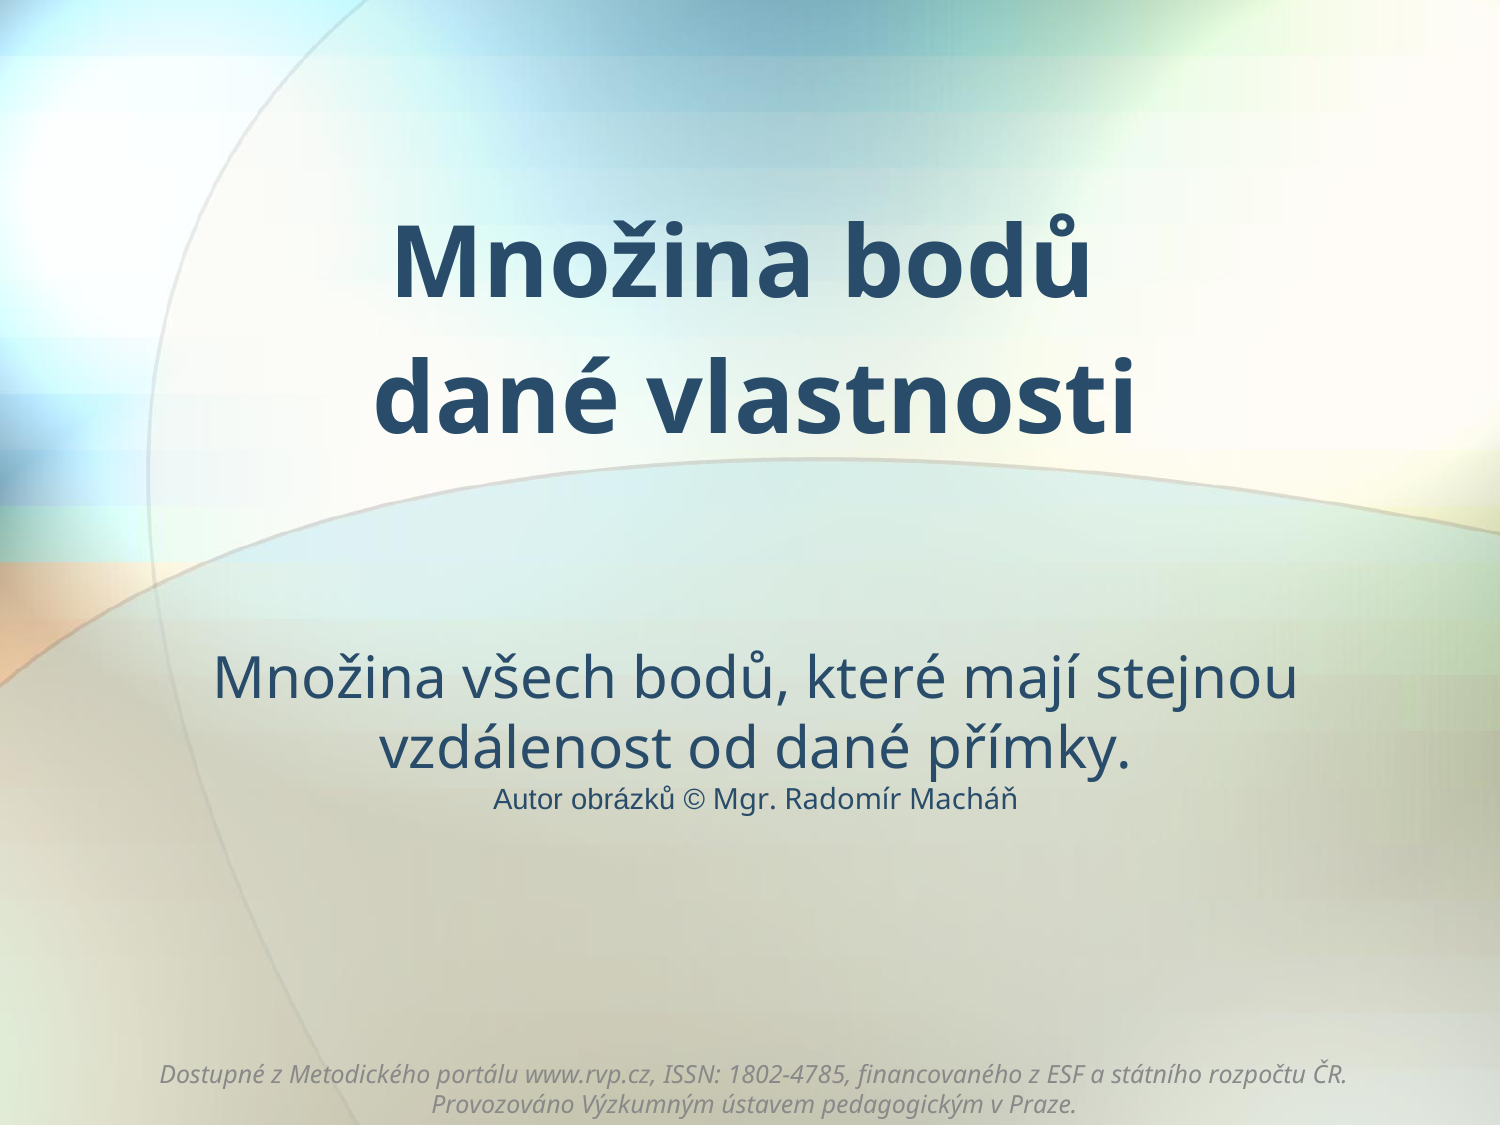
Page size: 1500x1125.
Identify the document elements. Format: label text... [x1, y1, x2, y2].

title Množina bodů dané vlastnosti [112, 202, 1400, 451]
picture [0, 0, 1500, 1125]
text_box Množina všech bodů, které mají stejnou vzdálenost od dané přímky. Autor obrázků © Mgr. Radomír Macháň [112, 621, 1400, 835]
